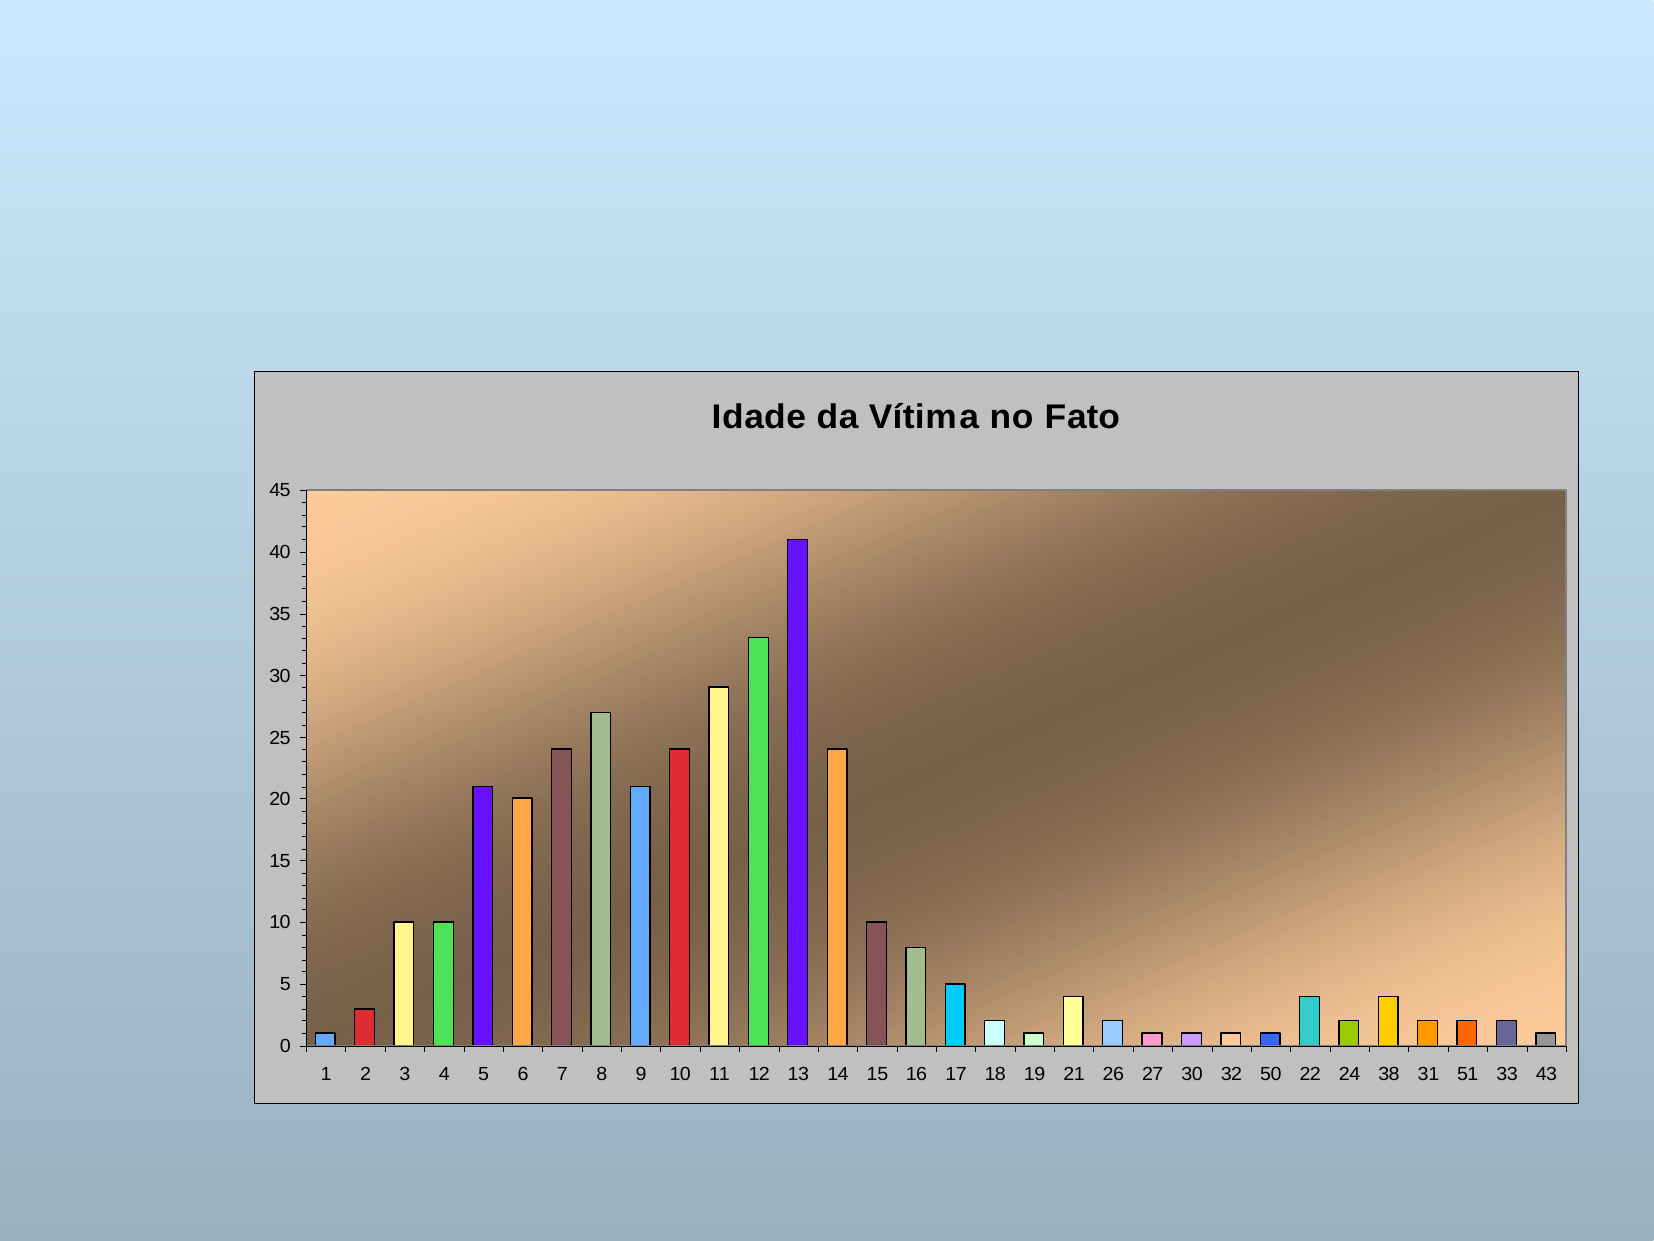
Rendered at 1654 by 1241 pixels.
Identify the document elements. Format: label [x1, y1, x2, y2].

chart [247, 364, 1586, 1109]
